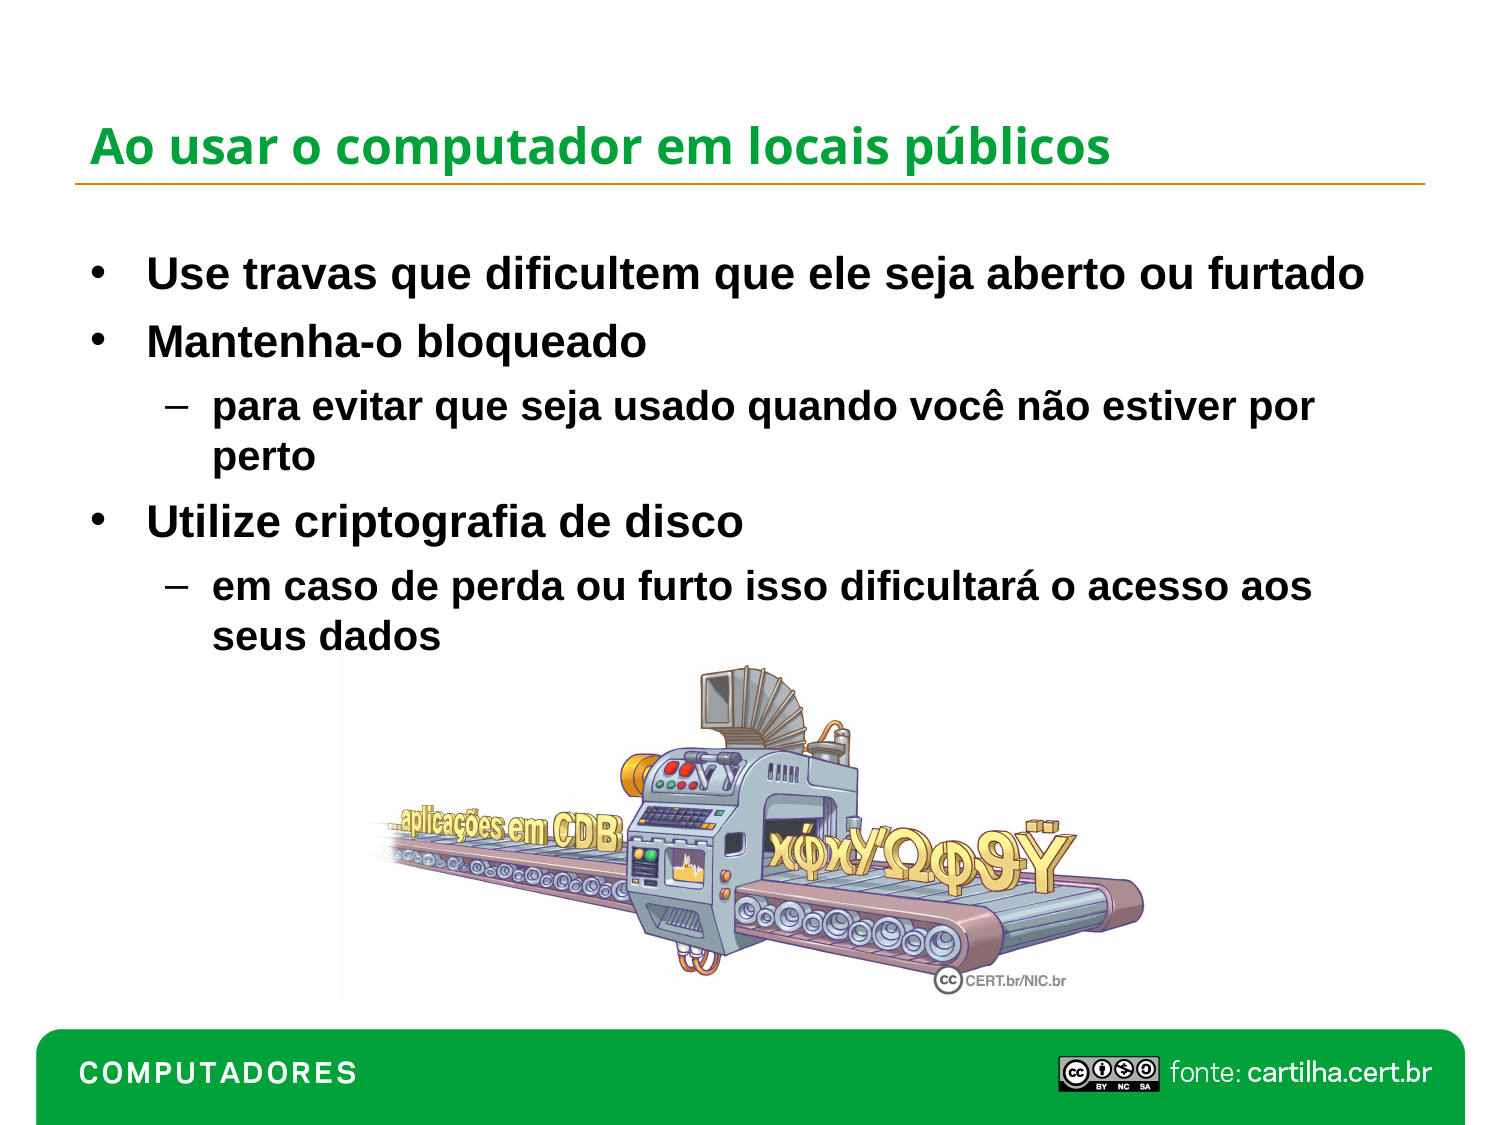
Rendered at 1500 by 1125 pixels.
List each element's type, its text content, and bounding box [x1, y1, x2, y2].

list Use travas que dificultem que ele seja aberto ou furtado Mantenha-o bloqueado para evitar que seja usado quando você não estiver por perto Utilize criptografia de disco em caso de perda ou furto isso dificultará o acesso aos seus dados [75, 236, 1425, 979]
title Ao usar o computador em locais públicos [75, 54, 1425, 182]
picture [0, 0, 1500, 1125]
